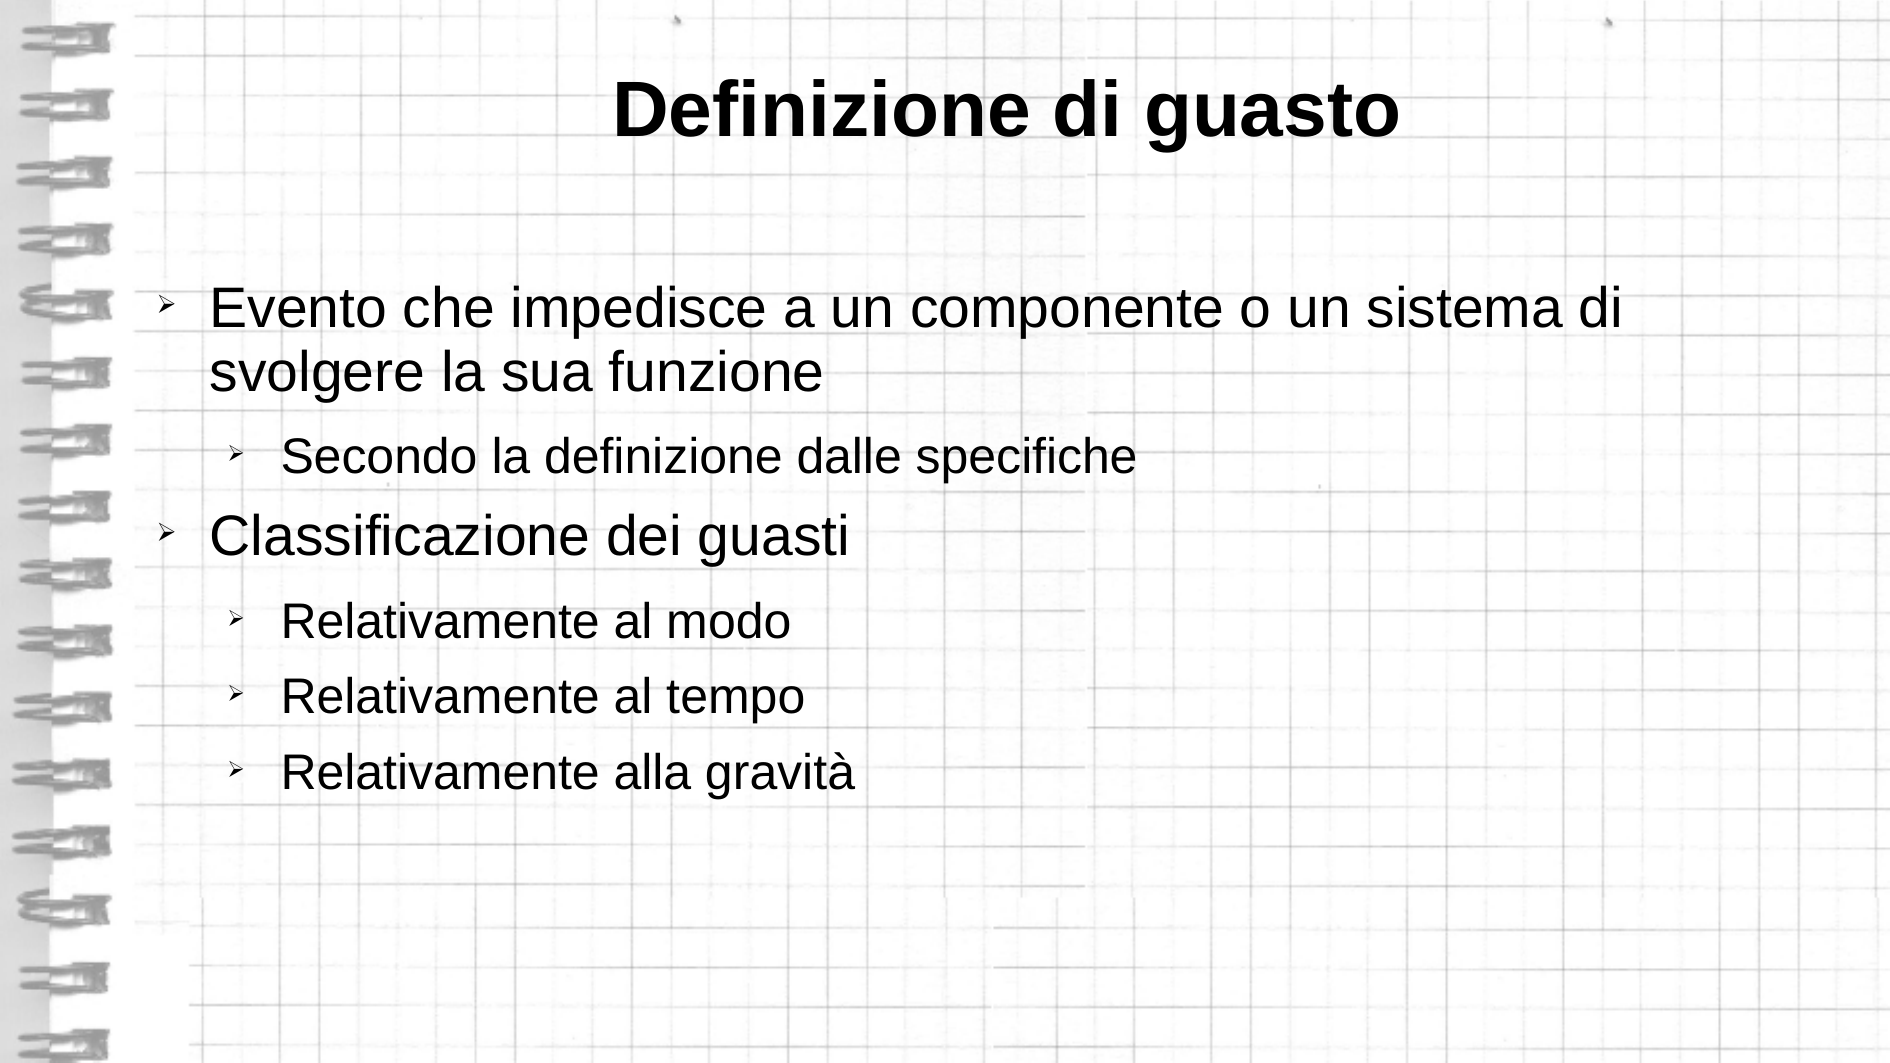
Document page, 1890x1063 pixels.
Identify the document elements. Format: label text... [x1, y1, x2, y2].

picture [0, 0, 1890, 1063]
title Definizione di guasto [124, 20, 1890, 198]
list Evento che impedisce a un componente o un sistema di svolgere la sua funzione Secondo la definizione dalle specifiche Classificazione dei guasti Relativamente al modo Relativamente al tempo Relativamente alla gravità [138, 276, 1784, 958]
